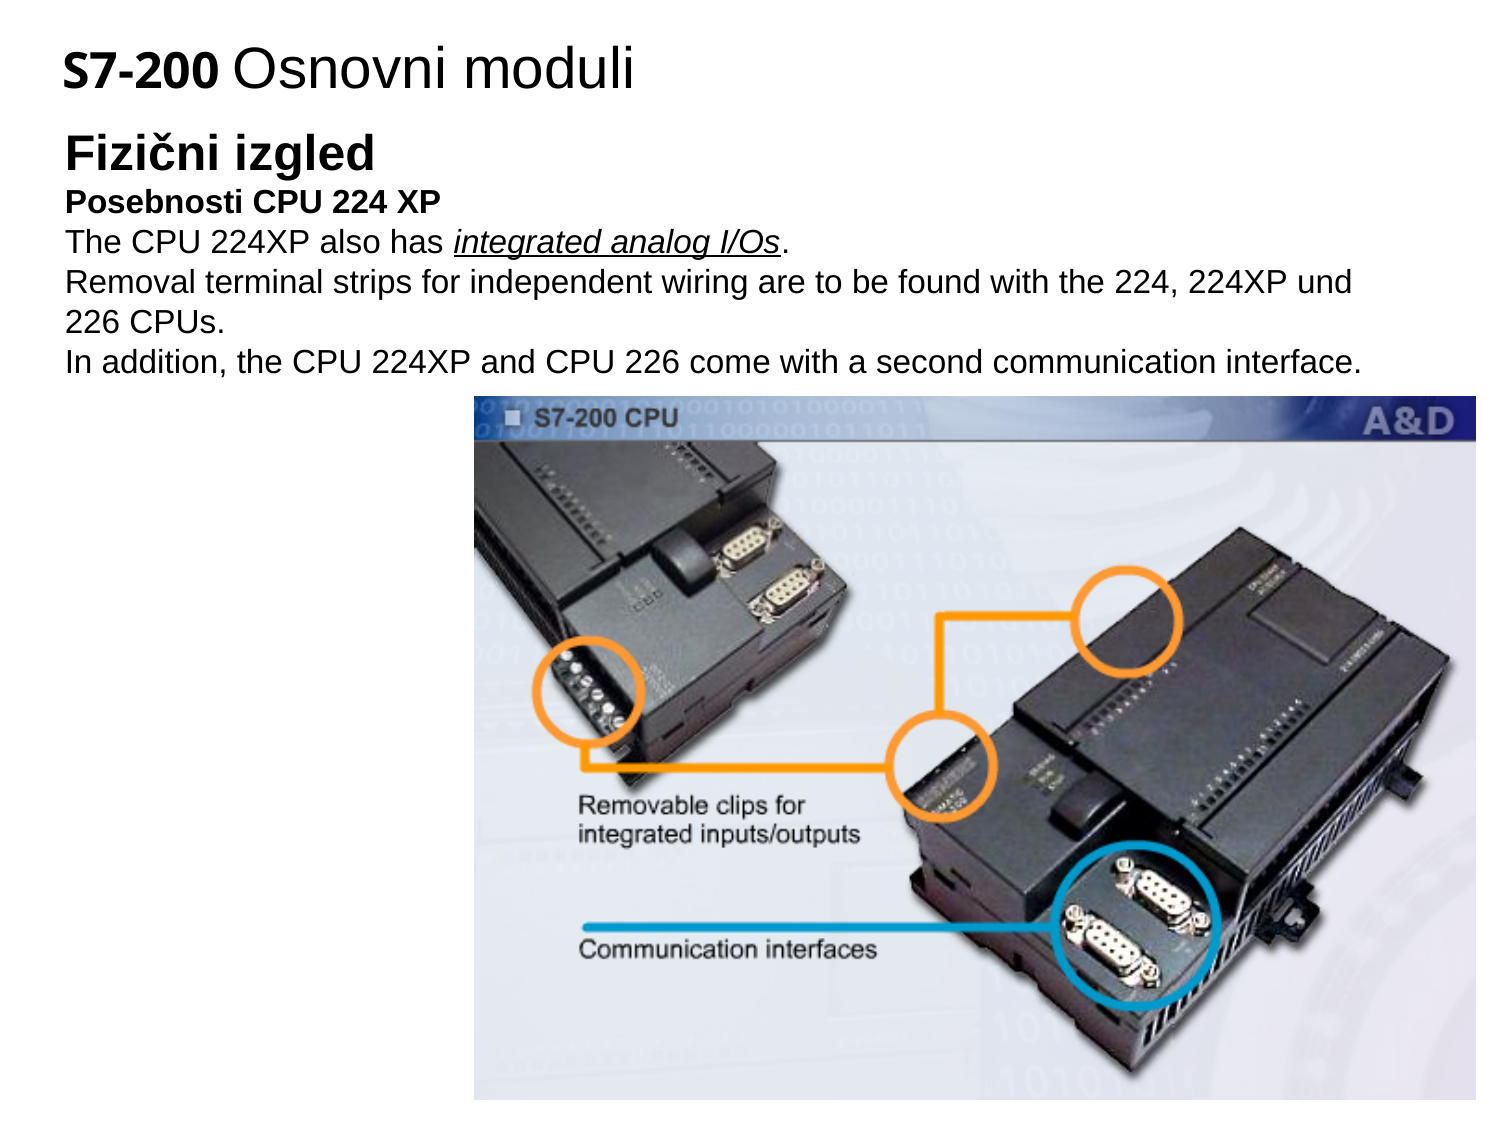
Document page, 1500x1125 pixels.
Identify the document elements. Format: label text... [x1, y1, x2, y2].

text_box Fizični izgled Posebnosti CPU 224 XP The CPU 224XP also has integrated analog I/Os. Removal terminal strips for independent wiring are to be found with the 224, 224XP und 226 CPUs. In addition, the CPU 224XP and CPU 226 come with a second communication interface. [50, 112, 1391, 388]
picture [474, 396, 1476, 1101]
text_box S7-200 Osnovni moduli [47, 22, 651, 108]
